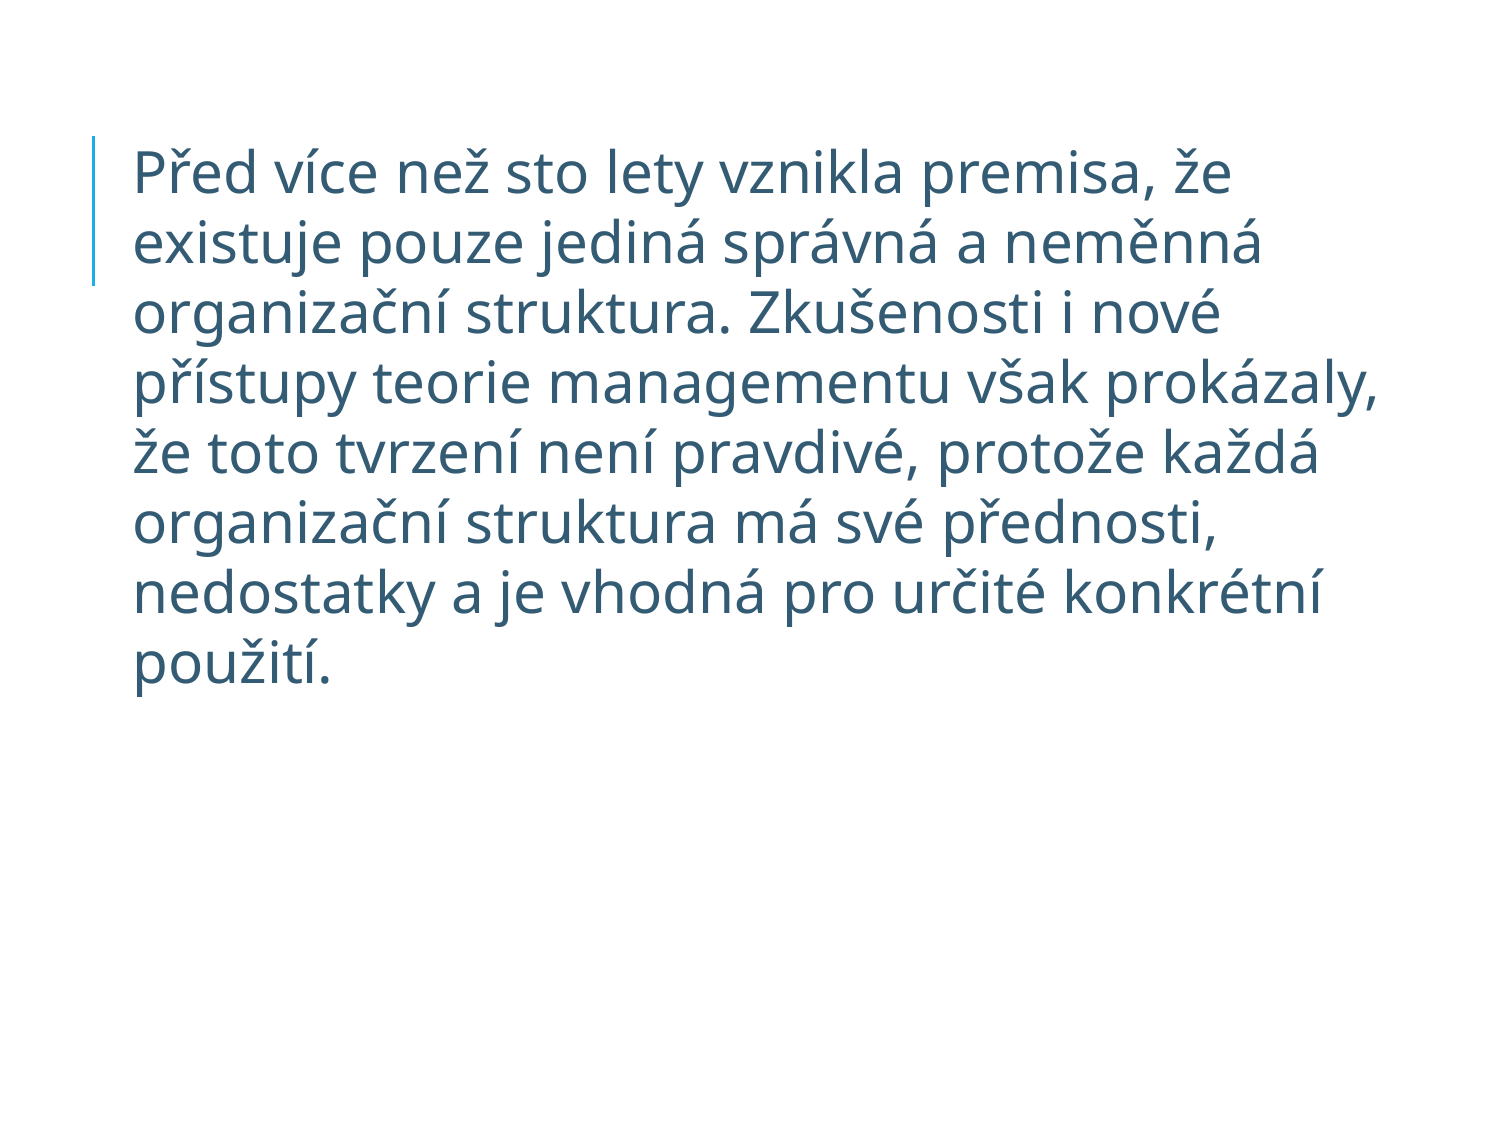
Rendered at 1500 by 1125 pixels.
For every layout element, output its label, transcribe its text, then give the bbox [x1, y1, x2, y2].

text_box Před více než sto lety vznikla premisa, že existuje pouze jediná správná a neměnná organizační struktura. Zkušenosti i nové přístupy teorie managementu však prokázaly, že toto tvrzení není pravdivé, protože každá organizační struktura má své přednosti, nedostatky a je vhodná pro určité konkrétní použití. DRUCKER, P.,F. Výzvy managementu pro 21. století. Přel. P. Medek. 1. vyd. Praha: Management Press, 2000, Přel. z: Management Challenges for the 21st Century. 187 s. ISBN 80-7261-021-X. [117, 127, 1417, 1125]
